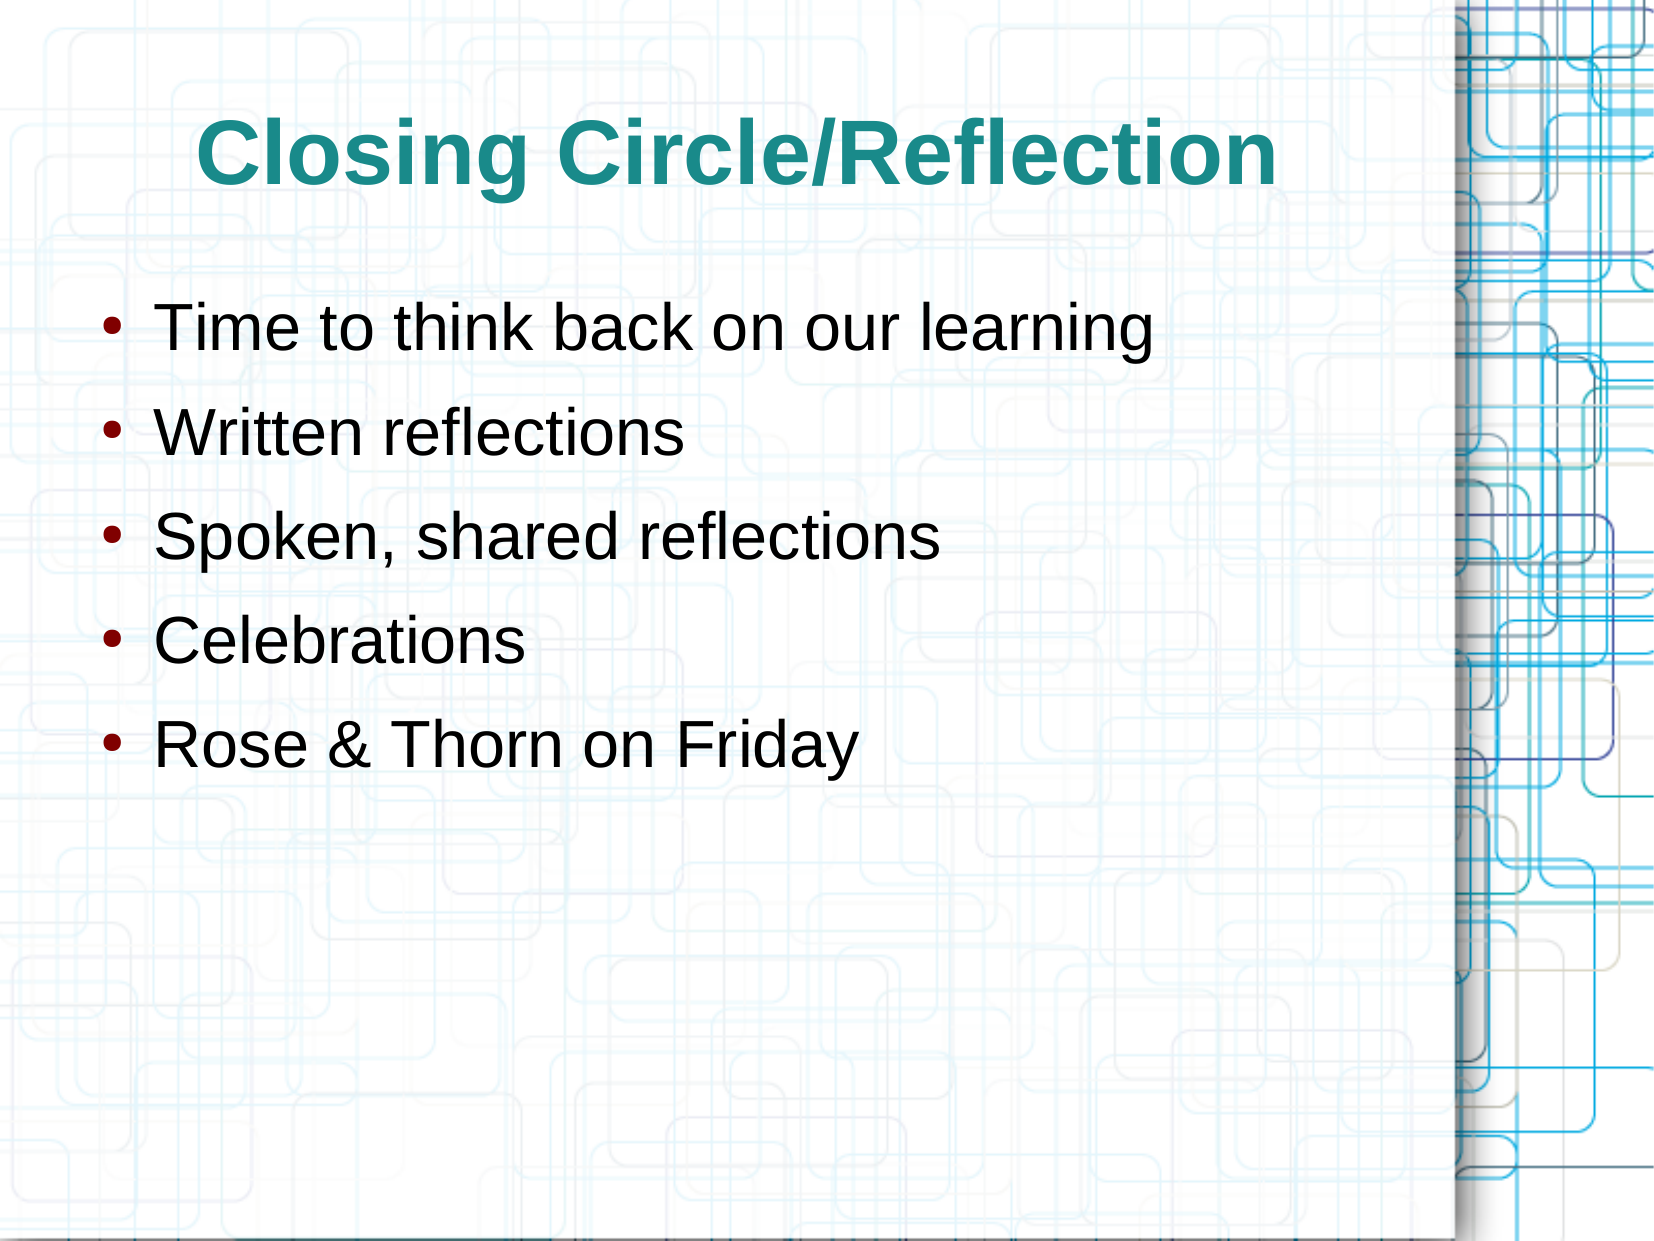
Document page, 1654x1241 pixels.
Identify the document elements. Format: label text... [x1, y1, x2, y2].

list Time to think back on our learning Written reflections Spoken, shared reflections Celebrations Rose & Thorn on Friday [82, 290, 1418, 1109]
picture [0, 0, 1654, 1241]
title Closing Circle/Reflection [59, 49, 1418, 257]
